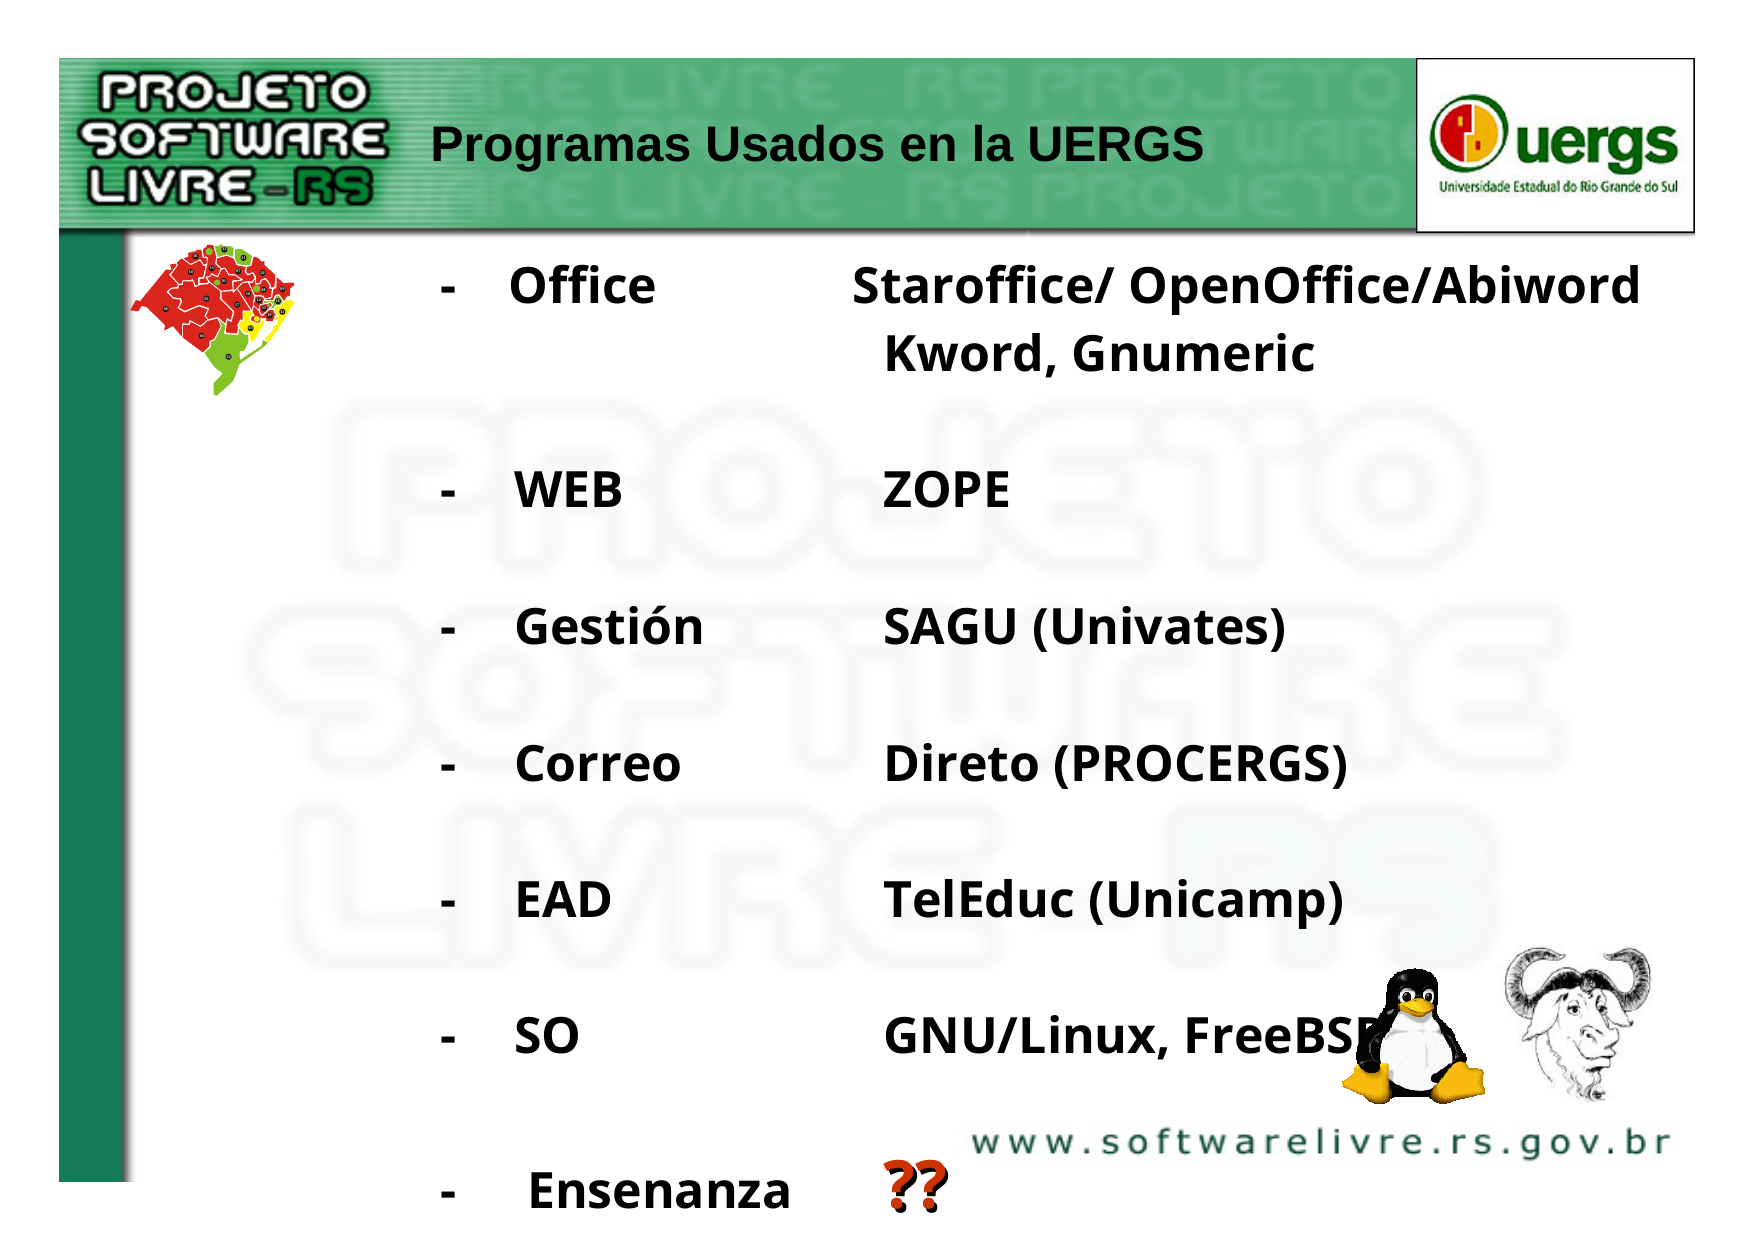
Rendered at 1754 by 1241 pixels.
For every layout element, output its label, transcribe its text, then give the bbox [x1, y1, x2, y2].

text_box - Office Staroffice/ OpenOffice/Abiword Kword, Gnumeric - WEB ZOPE - Gestión SAGU (Univates) - Correo Direto (PROCERGS) - EAD TelEduc (Unicamp) - SO GNU/Linux, FreeBSD - Ensenanza ?? [440, 249, 1654, 1179]
picture [59, 58, 1695, 1182]
text_box Programas Usados en la UERGS [367, 116, 1269, 176]
